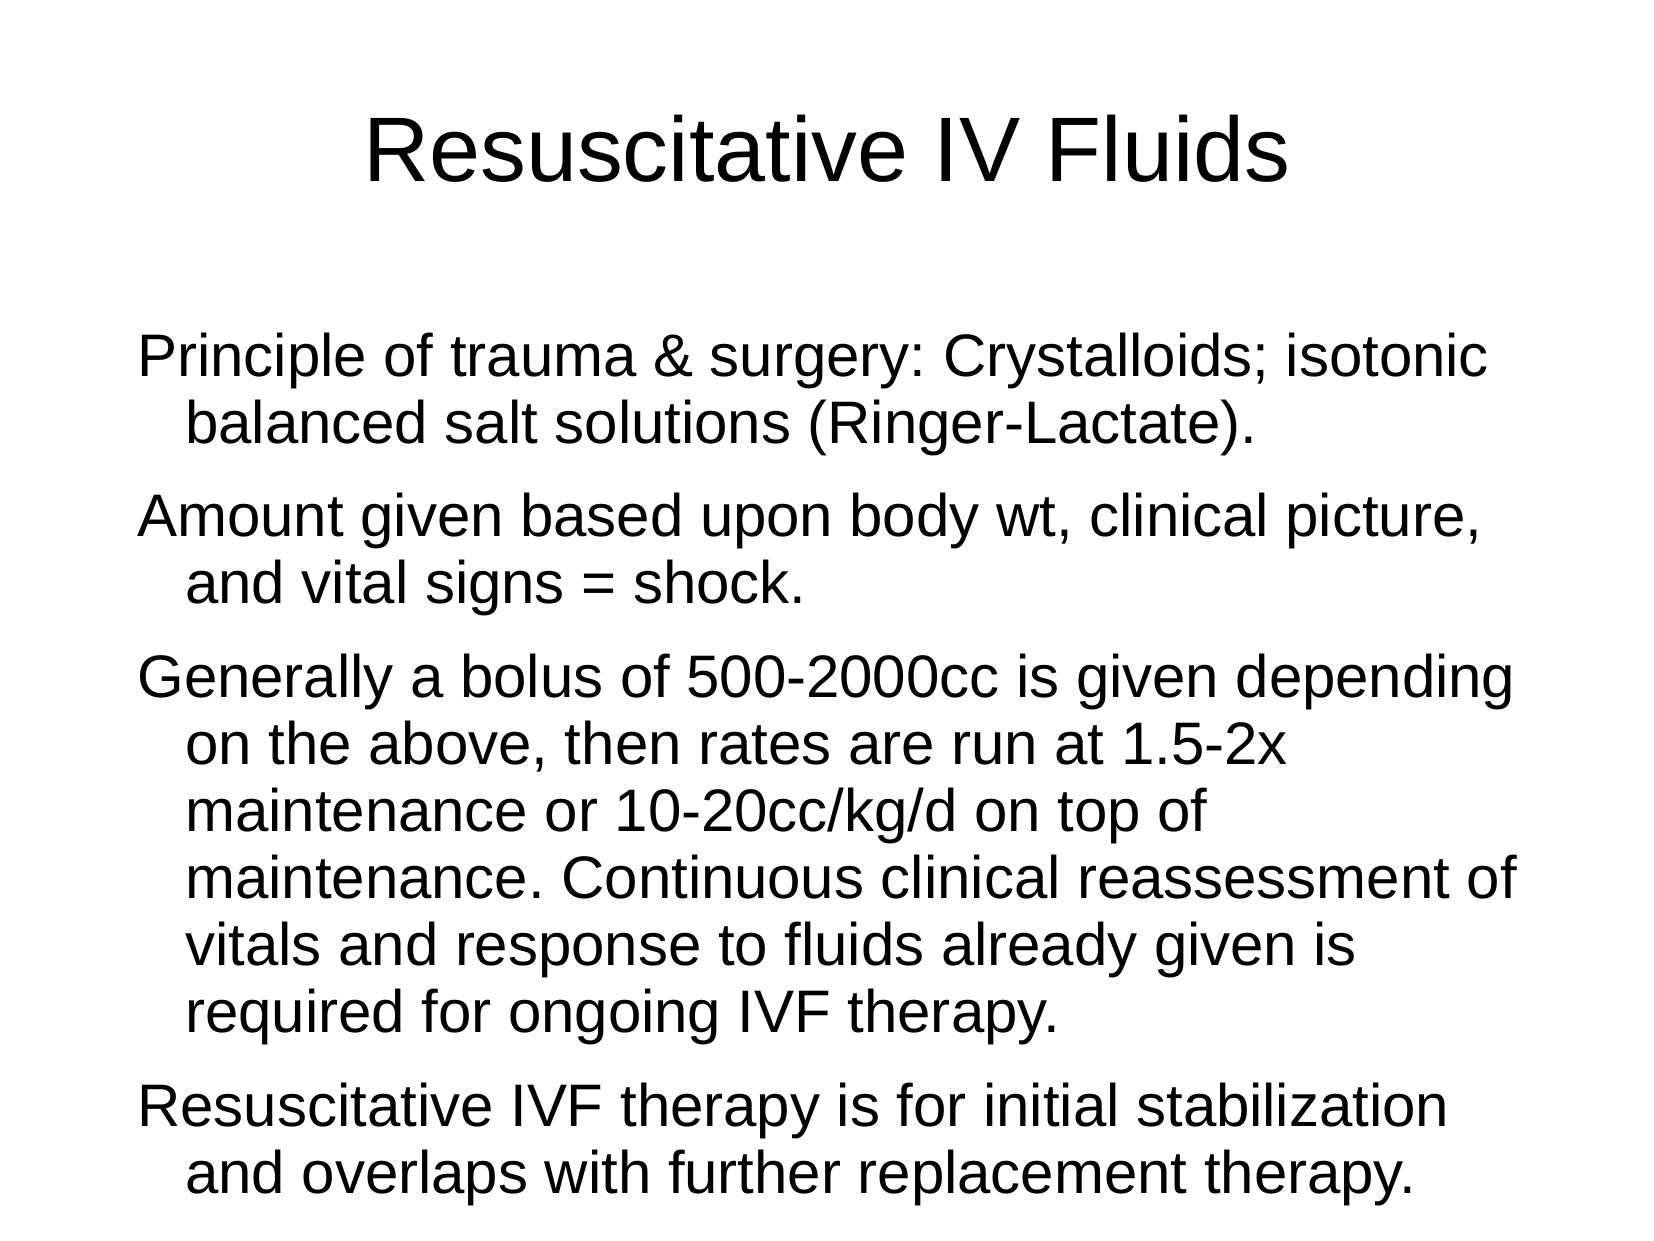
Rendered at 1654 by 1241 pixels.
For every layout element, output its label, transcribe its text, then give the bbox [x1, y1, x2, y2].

title Resuscitative IV Fluids [121, 46, 1534, 254]
list Principle of trauma & surgery: Crystalloids; isotonic balanced salt solutions (Ringer-Lactate). Amount given based upon body wt, clinical picture, and vital signs = shock. Generally a bolus of 500-2000cc is given depending on the above, then rates are run at 1.5-2x maintenance or 10-20cc/kg/d on top of maintenance. Continuous clinical reassessment of vitals and response to fluids already given is required for ongoing IVF therapy. Resuscitative IVF therapy is for initial stabilization and overlaps with further replacement therapy. [121, 322, 1561, 1211]
